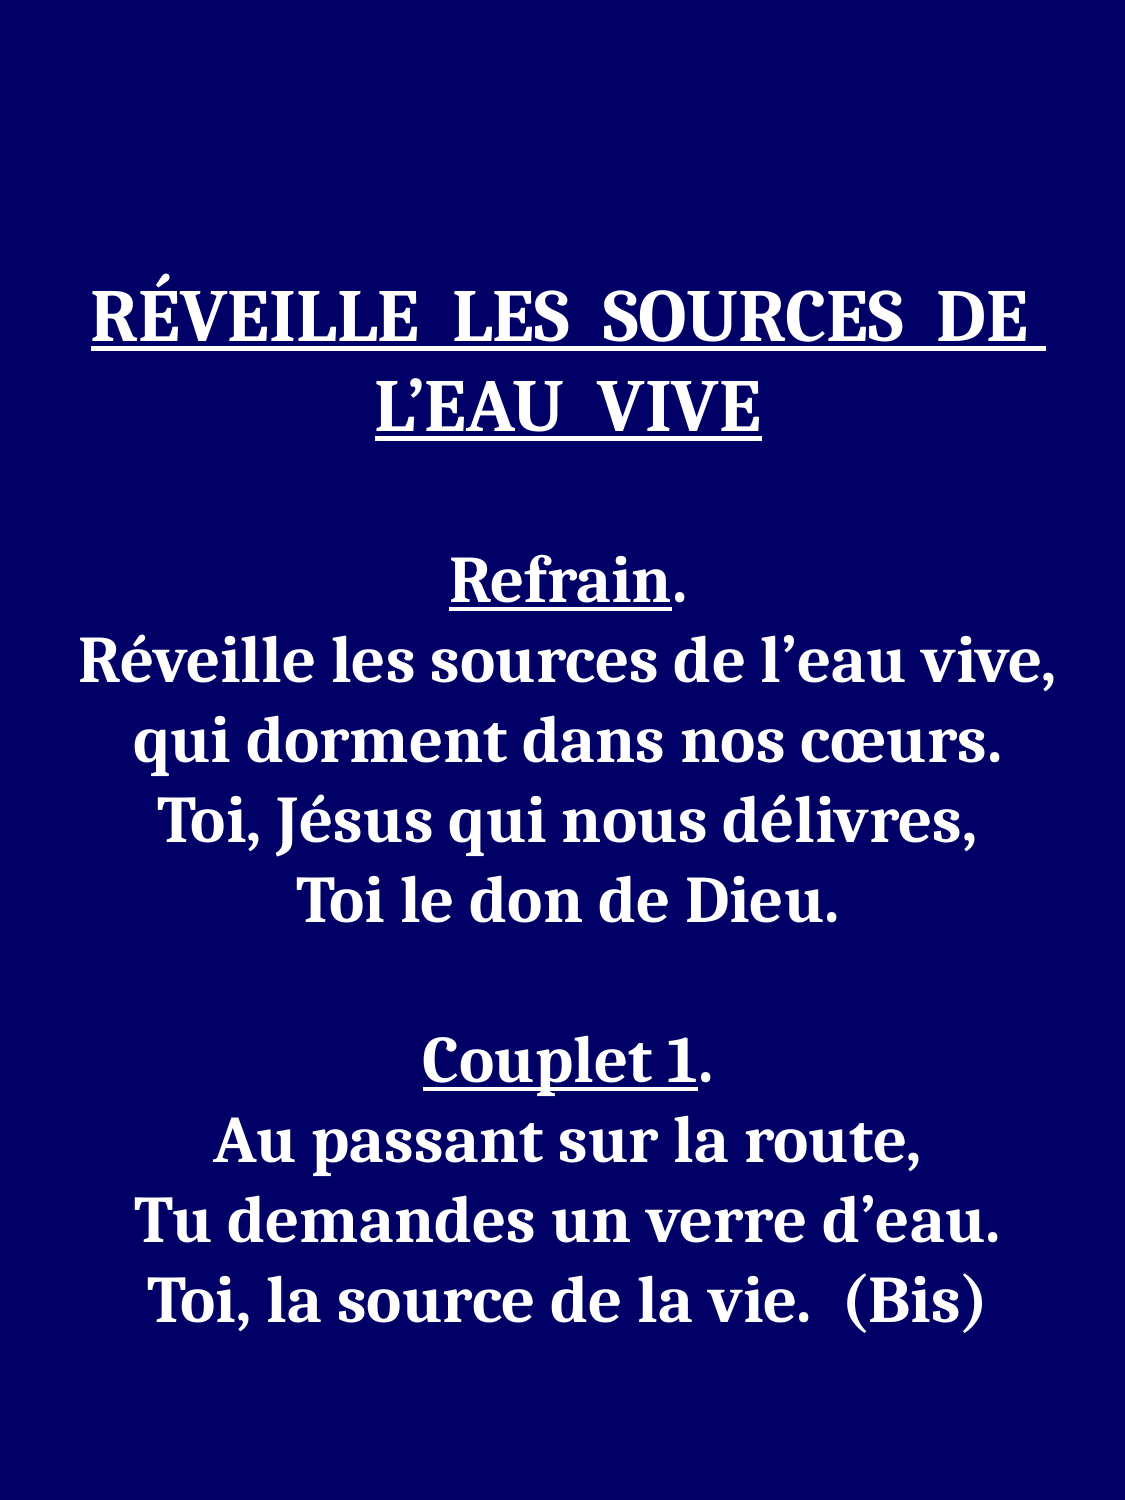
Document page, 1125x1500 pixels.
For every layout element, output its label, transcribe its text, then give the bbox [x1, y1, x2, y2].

text_box RÉVEILLE LES SOURCES DE L’EAU VIVE Refrain. Réveille les sources de l’eau vive, qui dorment dans nos cœurs. Toi, Jésus qui nous délivres, Toi le don de Dieu. Couplet 1. Au passant sur la route, Tu demandes un verre d’eau. Toi, la source de la vie. (Bis) [42, 169, 1094, 1343]
